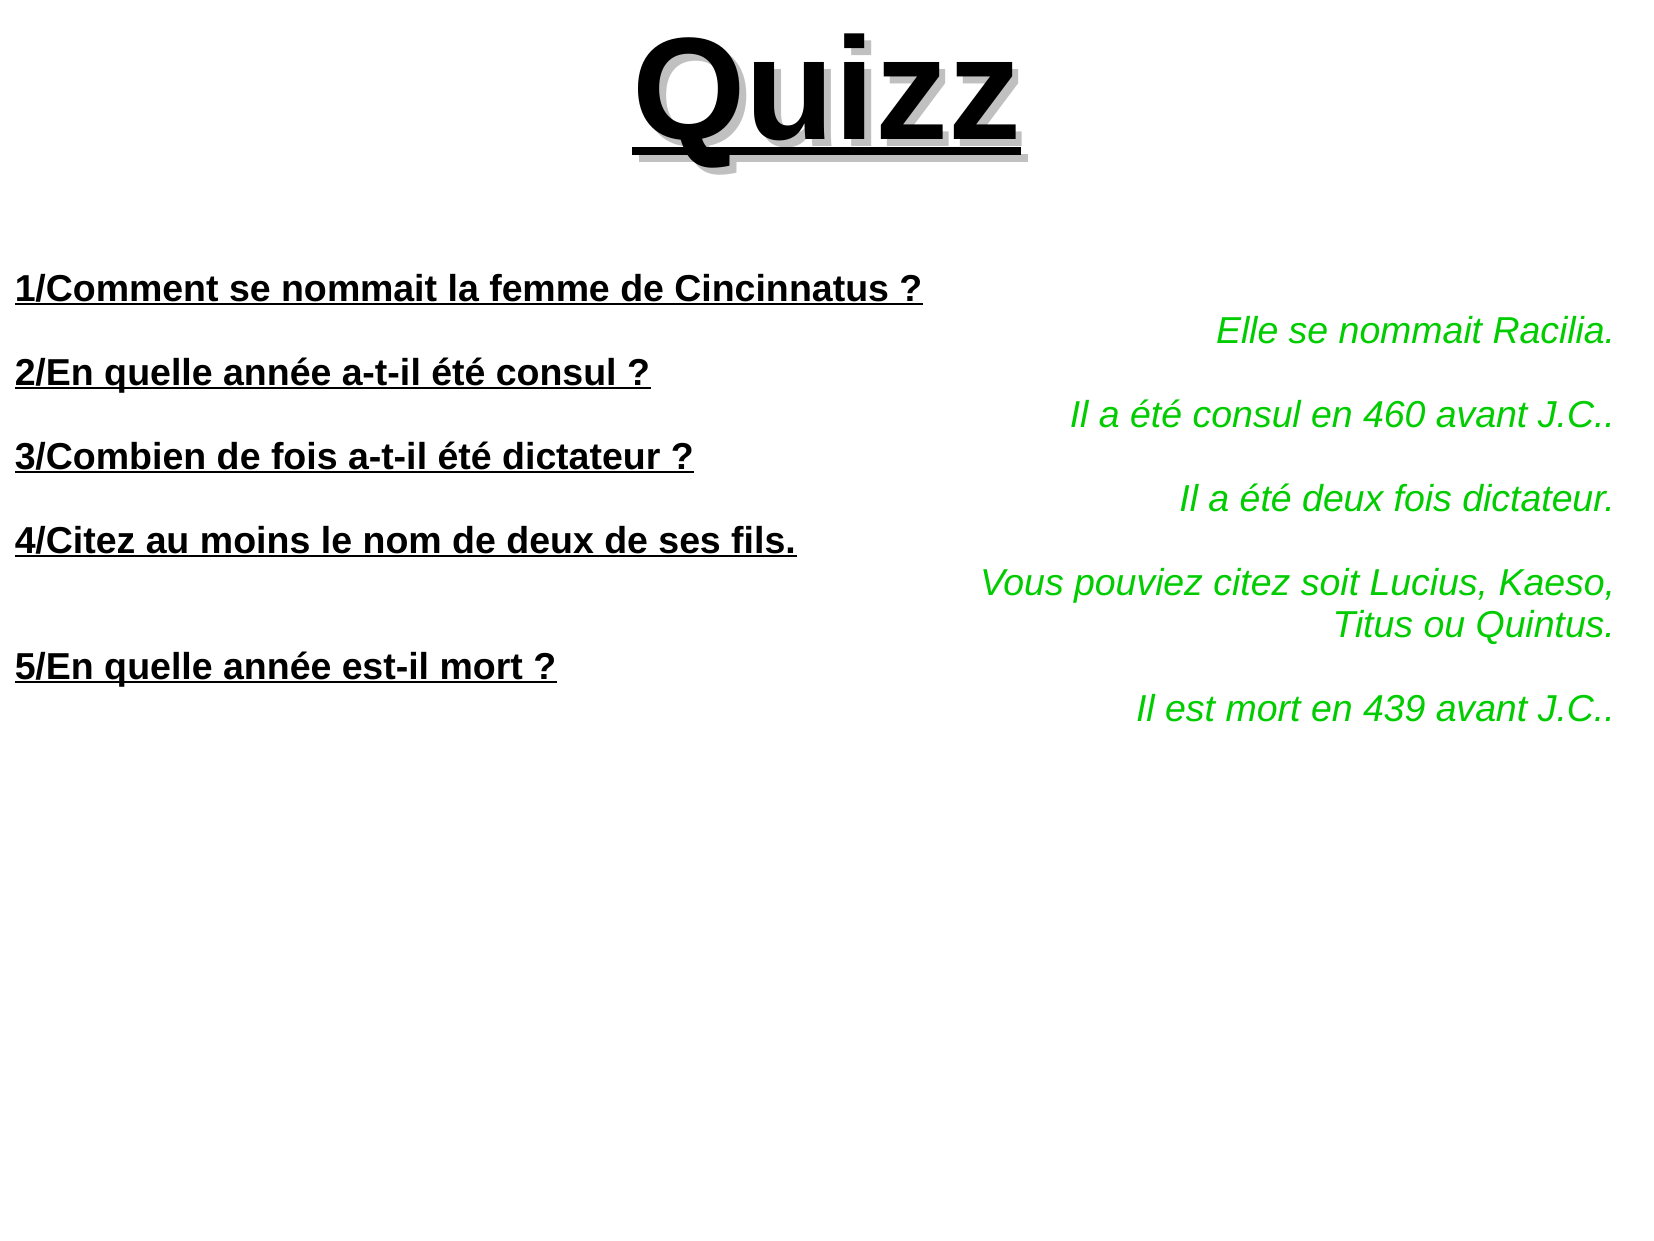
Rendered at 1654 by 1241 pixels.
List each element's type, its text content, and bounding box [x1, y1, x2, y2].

text_box 1/Comment se nommait la femme de Cincinnatus ? Elle se nommait Racilia. 2/En quelle année a-t-il été consul ? Il a été consul en 460 avant J.C.. 3/Combien de fois a-t-il été dictateur ? Il a été deux fois dictateur. 4/Citez au moins le nom de deux de ses fils. Vous pouviez citez soit Lucius, Kaeso, Titus ou Quintus. 5/En quelle année est-il mort ? Il est mort en 439 avant J.C.. [0, 259, 1630, 1241]
text_box Quizz [0, 0, 1654, 178]
